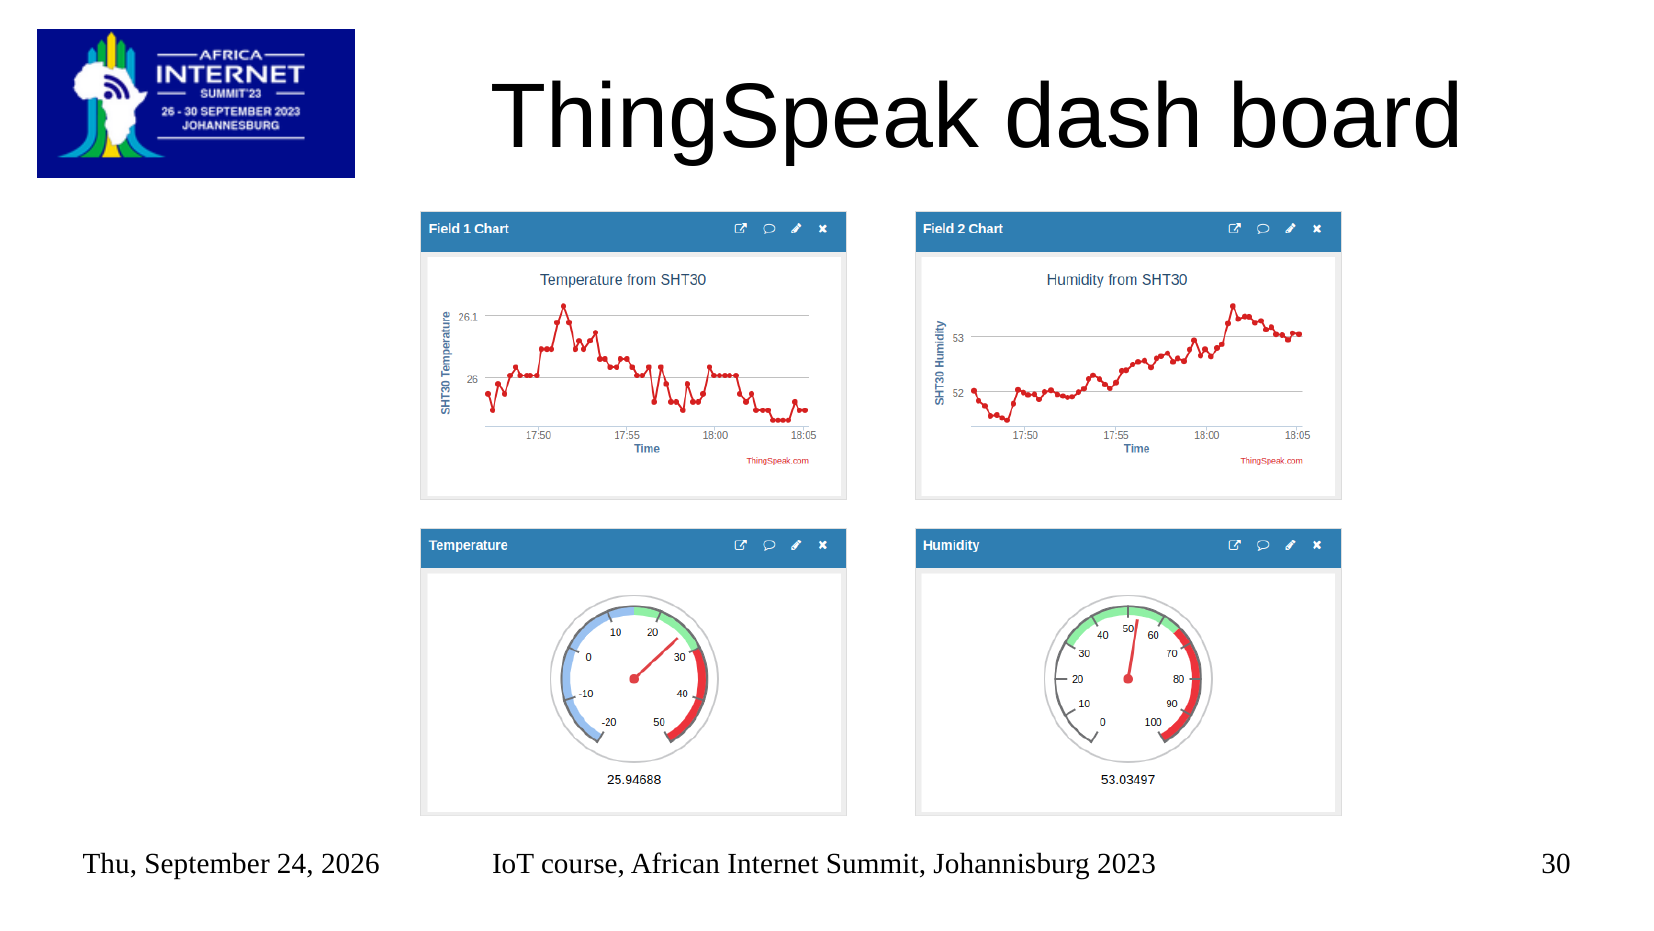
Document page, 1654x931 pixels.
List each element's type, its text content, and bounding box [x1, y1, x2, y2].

picture [37, 29, 355, 178]
title ThingSpeak dash board [383, 37, 1571, 195]
picture [405, 188, 1359, 828]
